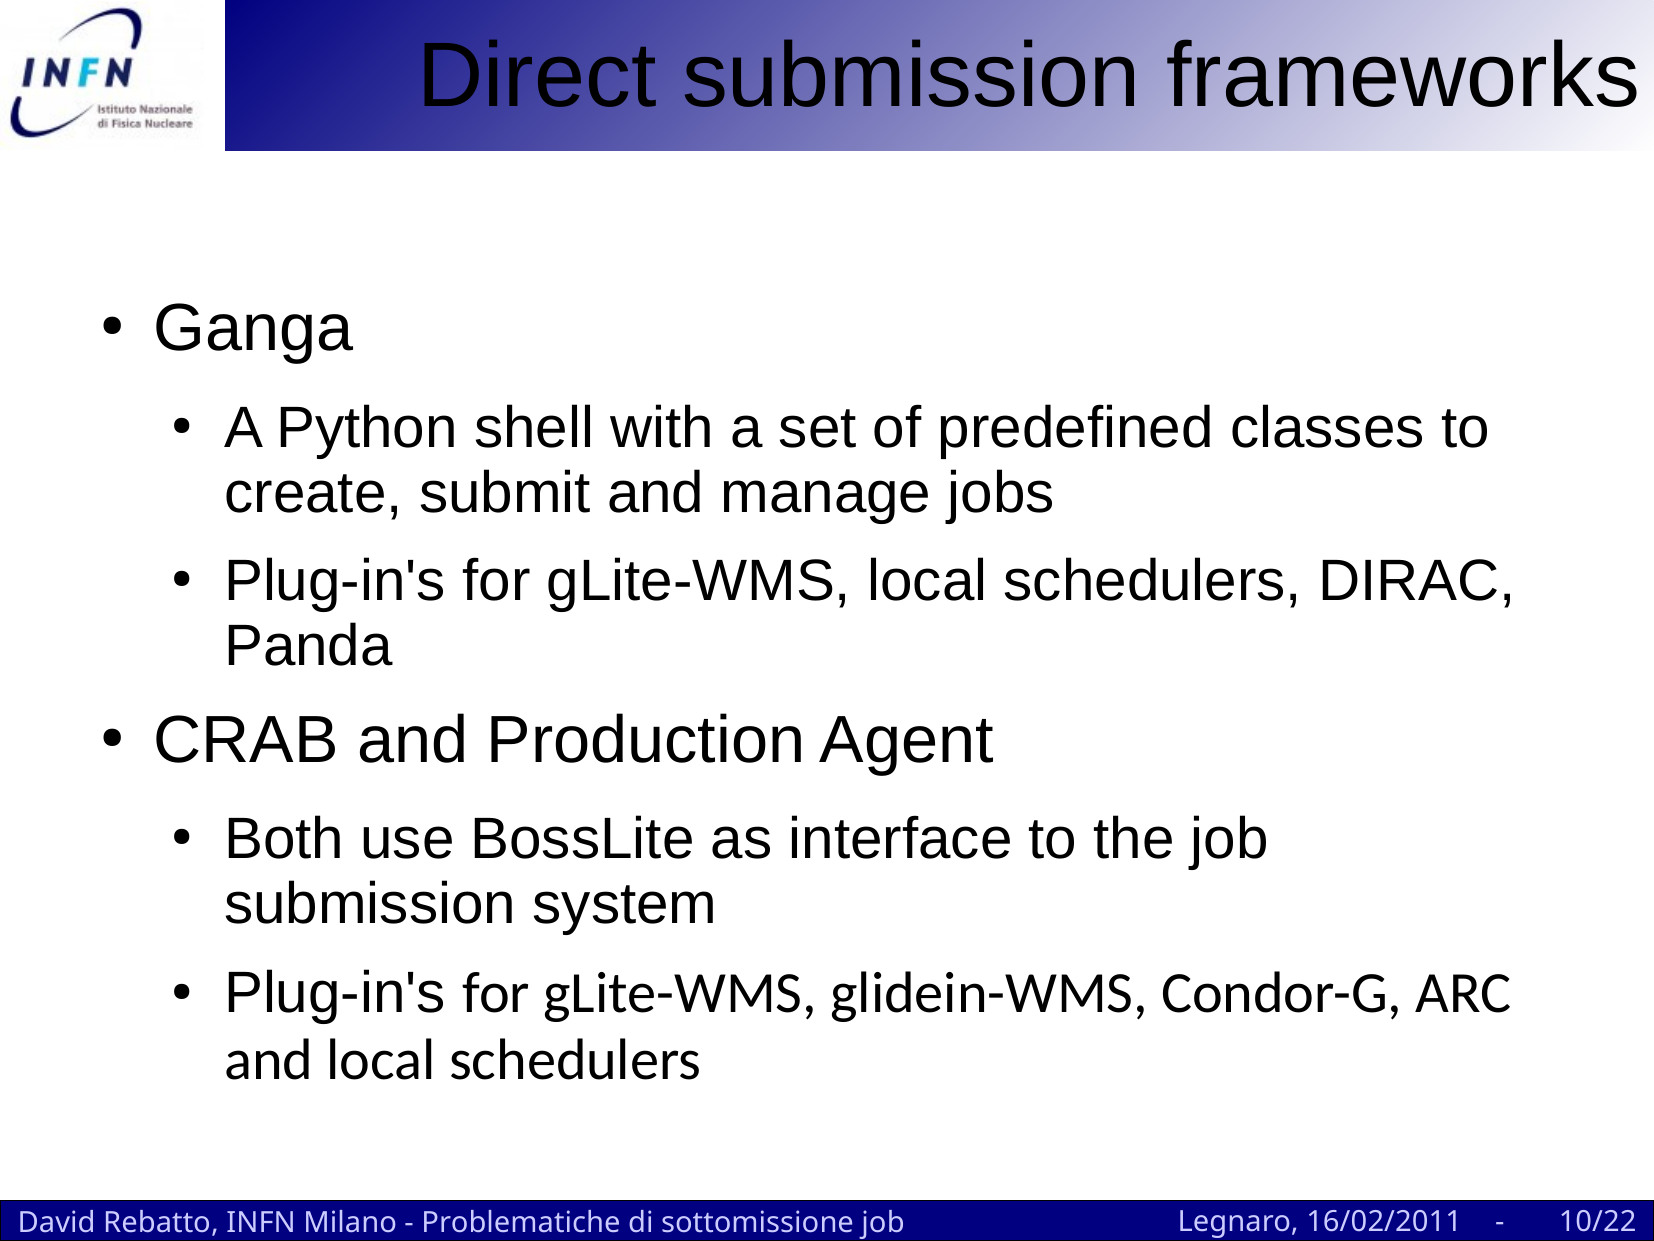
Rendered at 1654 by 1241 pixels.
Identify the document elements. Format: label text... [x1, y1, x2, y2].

picture [0, 1, 204, 150]
list Ganga A Python shell with a set of predefined classes to create, submit and manage jobs Plug-in's for gLite-WMS, local schedulers, DIRAC, Panda CRAB and Production Agent Both use BossLite as interface to the job submission system Plug-in's for gLite-WMS, glidein-WMS, Condor-G, ARC and local schedulers [82, 290, 1571, 1109]
title Direct submission frameworks [225, 0, 1654, 151]
